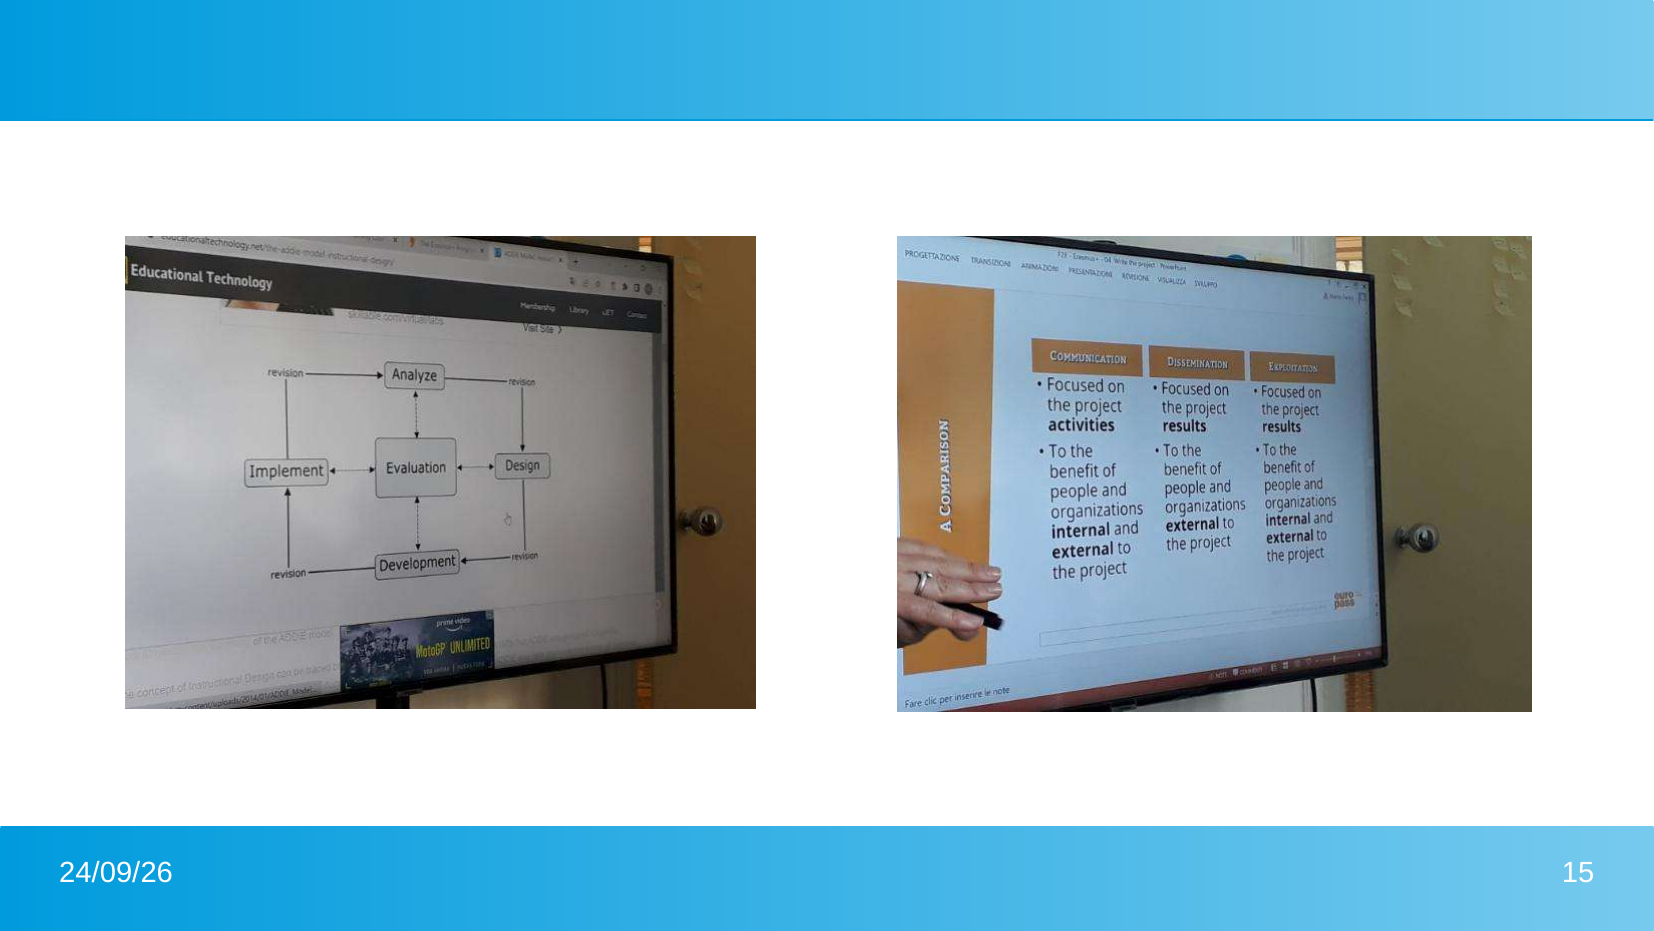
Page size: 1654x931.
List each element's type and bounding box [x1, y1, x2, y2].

picture [125, 236, 756, 709]
picture [897, 236, 1532, 712]
